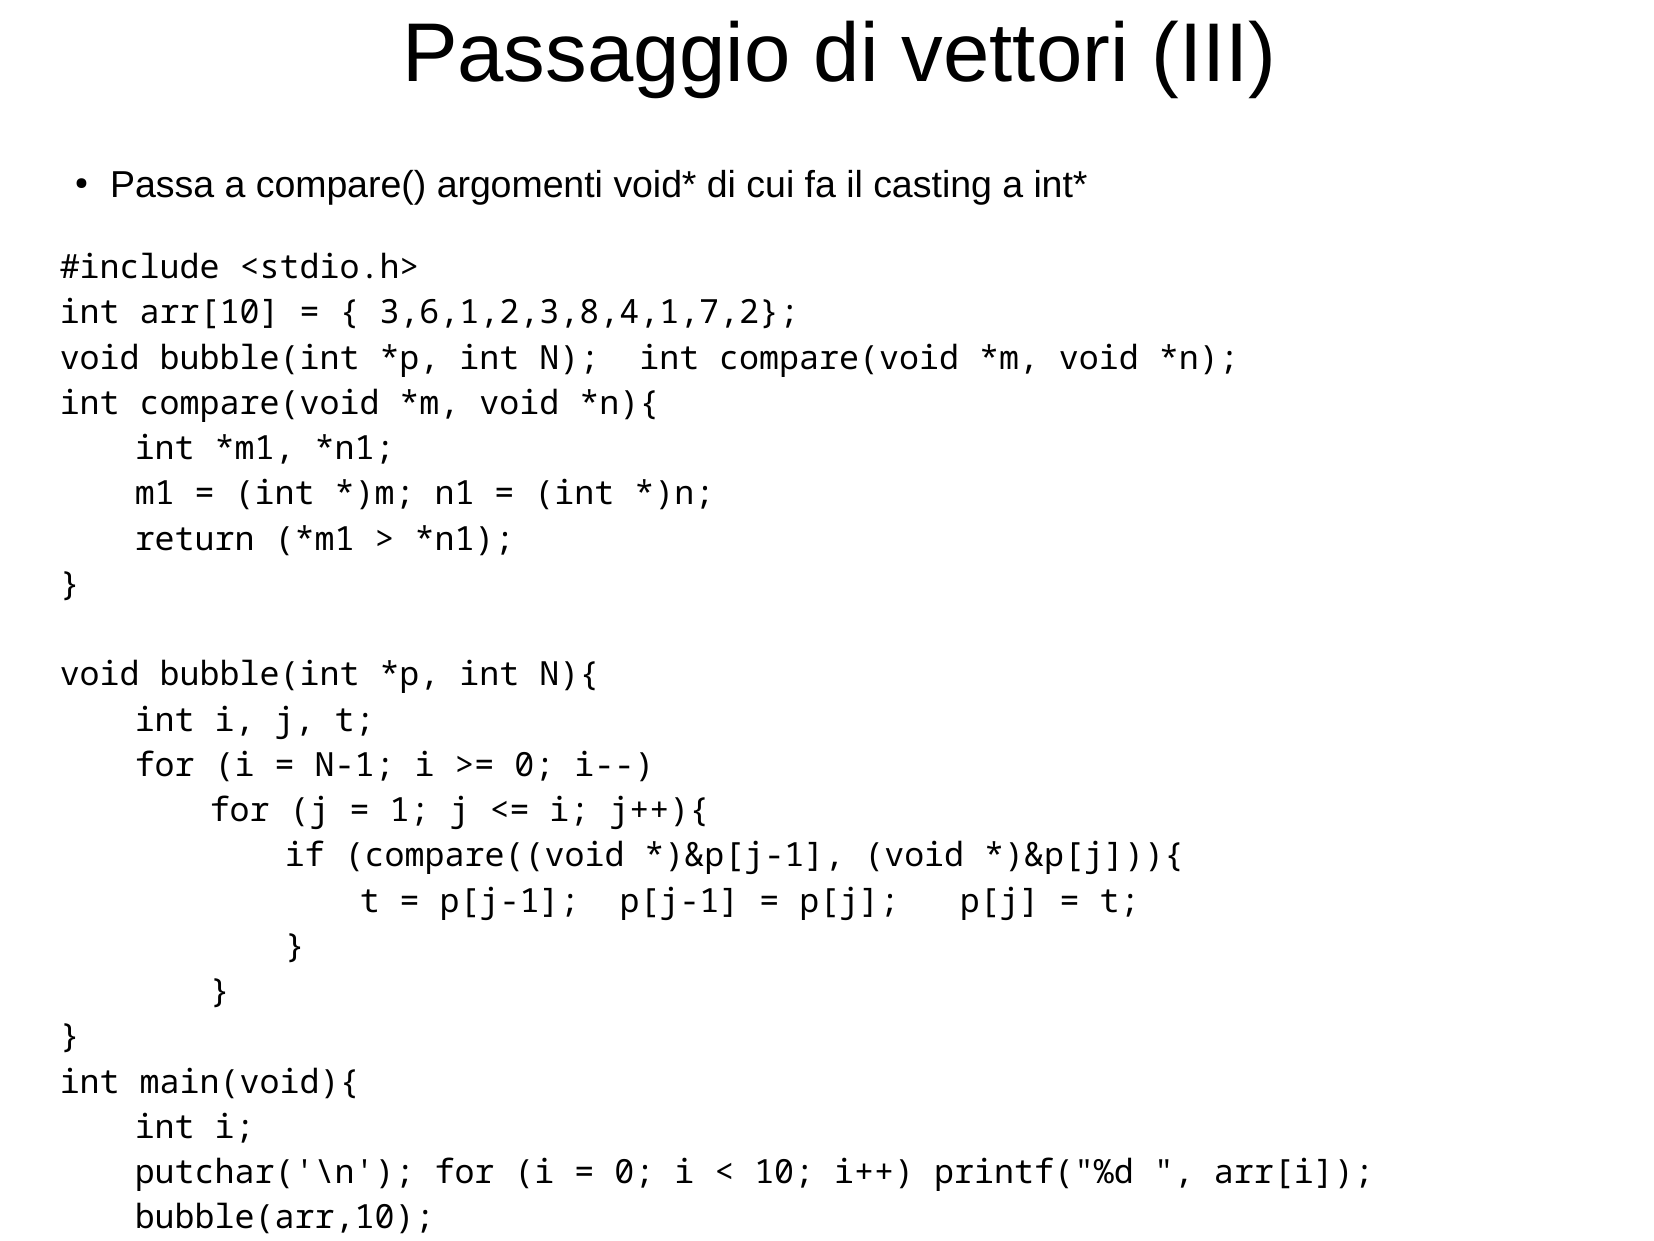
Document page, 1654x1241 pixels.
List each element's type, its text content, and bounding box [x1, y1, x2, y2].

title Passaggio di vettori (III) [30, 0, 1621, 157]
text_box #include <stdio.h> int arr[10] = { 3,6,1,2,3,8,4,1,7,2}; void bubble(int *p, int N); int compare(void *m, void *n); int compare(void *m, void *n){ int *m1, *n1; m1 = (int *)m; n1 = (int *)n; return (*m1 > *n1); } void bubble(int *p, int N){ int i, j, t; for (i = N-1; i >= 0; i--) for (j = 1; j <= i; j++){ if (compare((void *)&p[j-1], (void *)&p[j])){ t = p[j-1]; p[j-1] = p[j]; p[j] = t; } } } int main(void){ int i; putchar('\n'); for (i = 0; i < 10; i++) printf("%d ", arr[i]); bubble(arr,10); putchar('\n'); for (i = 0; i < 10; i++) printf("%d ", arr[i]); return 0; } [45, 235, 1621, 1220]
text_box Passa a compare() argomenti void* di cui fa il casting a int* [60, 156, 1531, 213]
